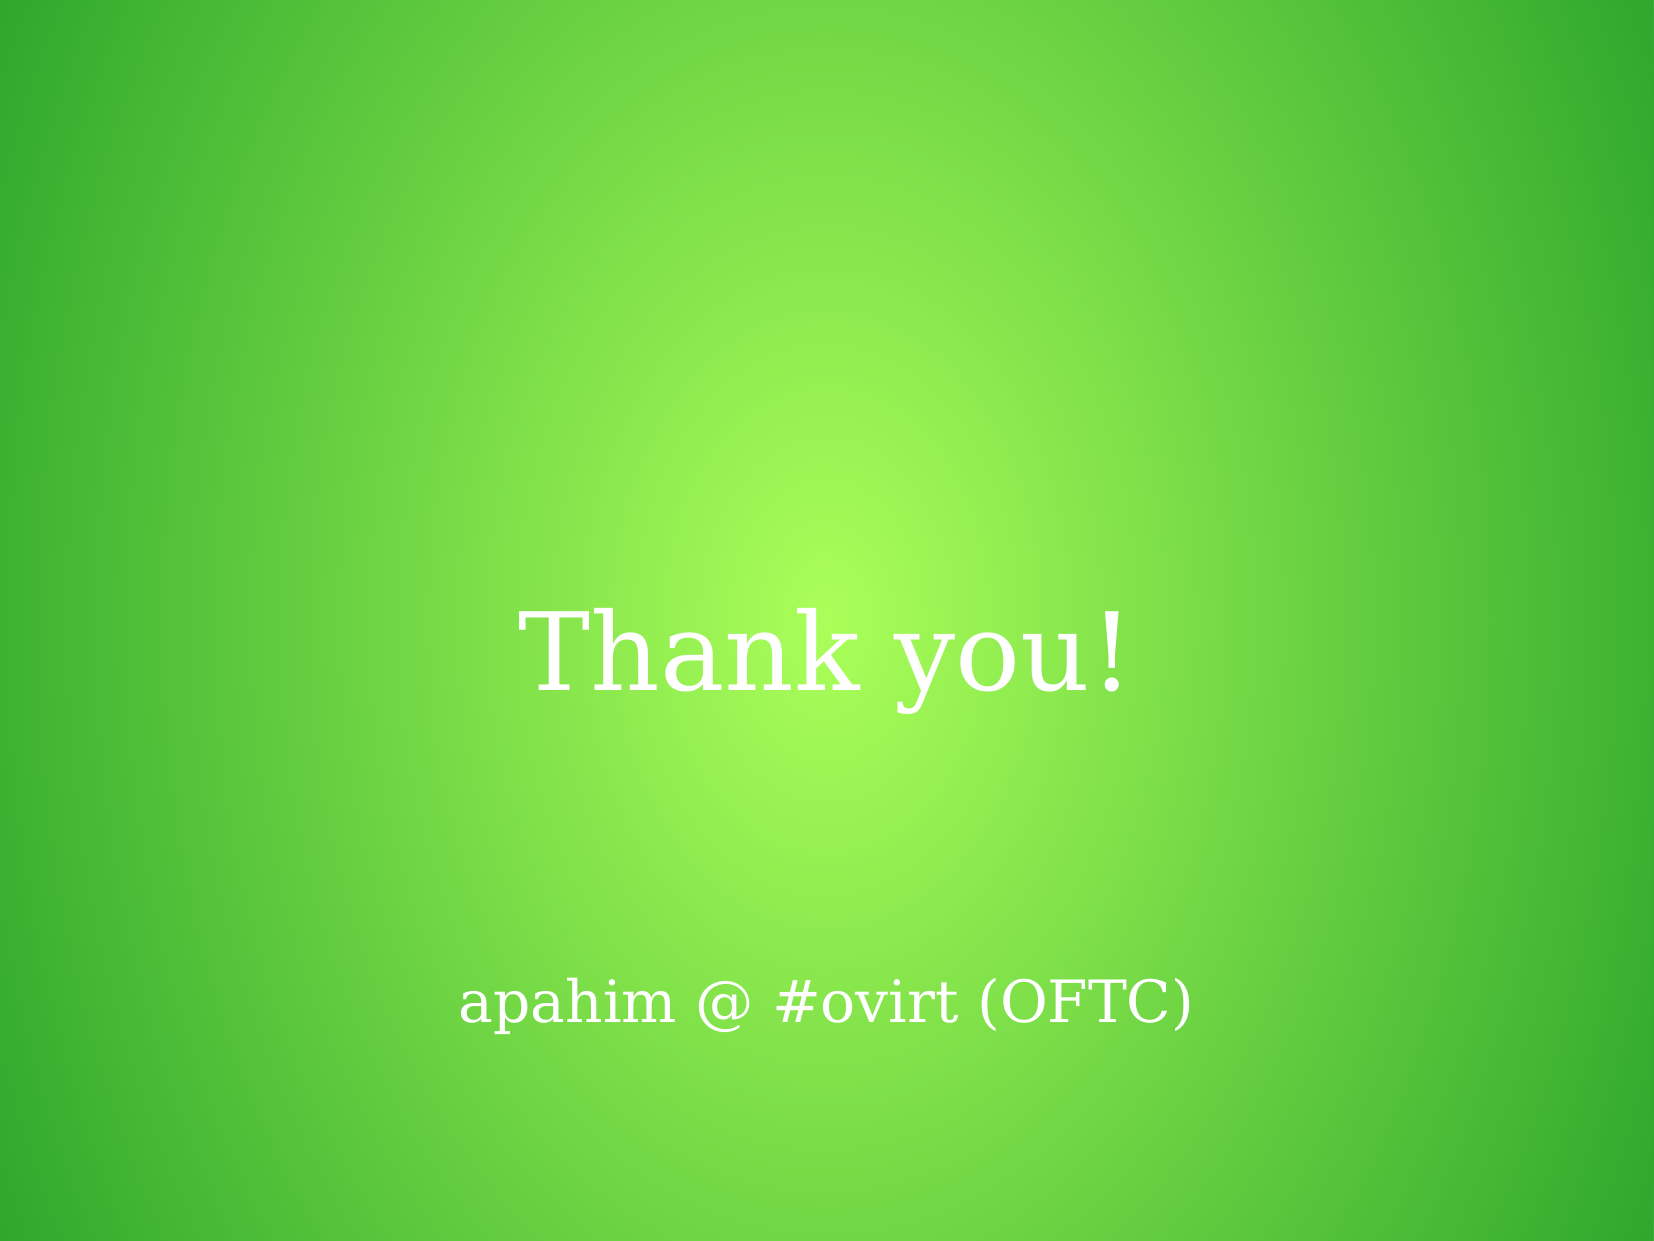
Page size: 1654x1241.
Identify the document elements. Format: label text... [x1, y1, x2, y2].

subtitle Thank you! apahim @ #ovirt (OFTC) [82, 153, 1571, 1103]
